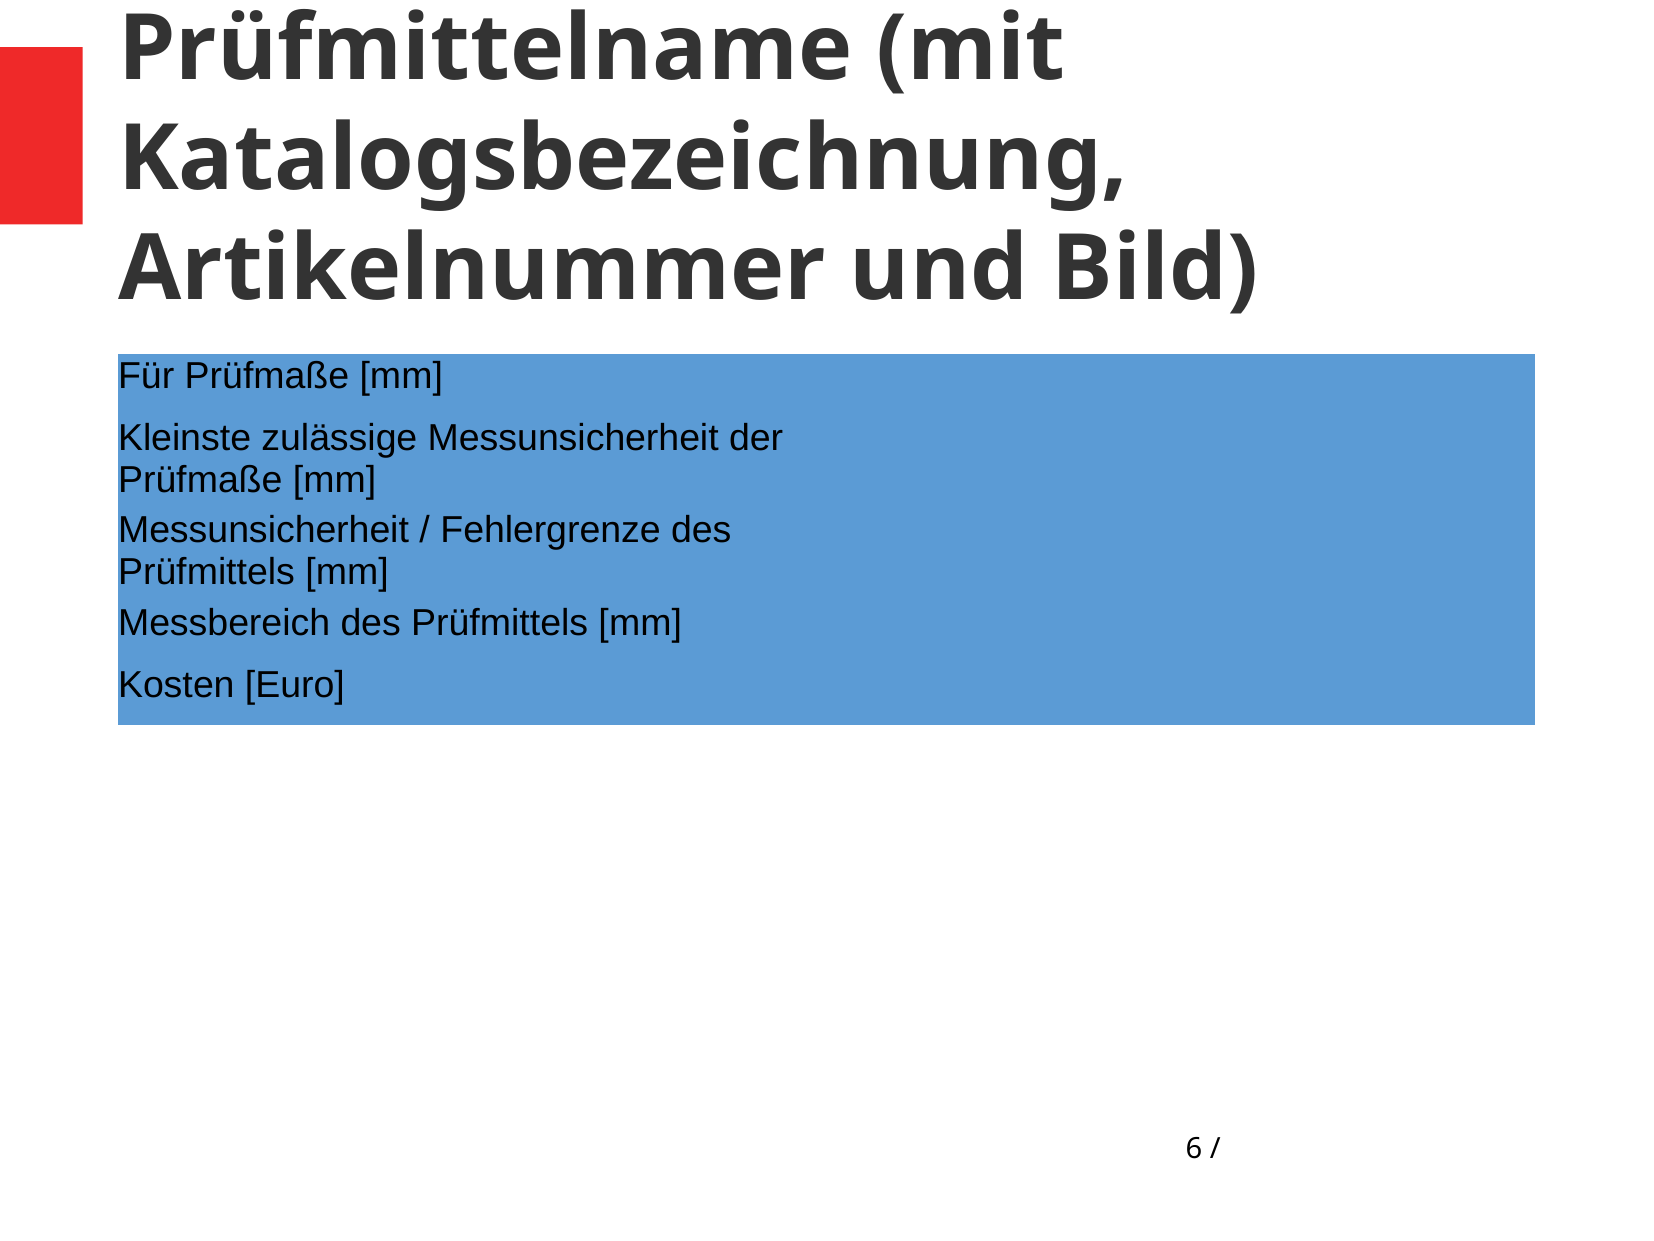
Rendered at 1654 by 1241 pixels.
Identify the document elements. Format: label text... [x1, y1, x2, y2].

table_cell [827, 601, 1535, 663]
table_cell Messunsicherheit / Fehlergrenze des Prüfmittels [mm] [118, 509, 827, 601]
table_cell [827, 663, 1535, 725]
title Prüfmittelname (mit Katalogsbezeichnung, Artikelnummer und Bild) [118, 0, 1571, 314]
text_box / [1185, 1129, 1571, 1216]
table_header Für Prüfmaße [mm] [118, 354, 827, 416]
table_cell [827, 509, 1535, 601]
table_cell Messbereich des Prüfmittels [mm] [118, 601, 827, 663]
table_cell [827, 416, 1535, 509]
table_header [827, 354, 1535, 416]
table_cell Kleinste zulässige Messunsicherheit der Prüfmaße [mm] [118, 416, 827, 509]
table_cell Kosten [Euro] [118, 663, 827, 725]
